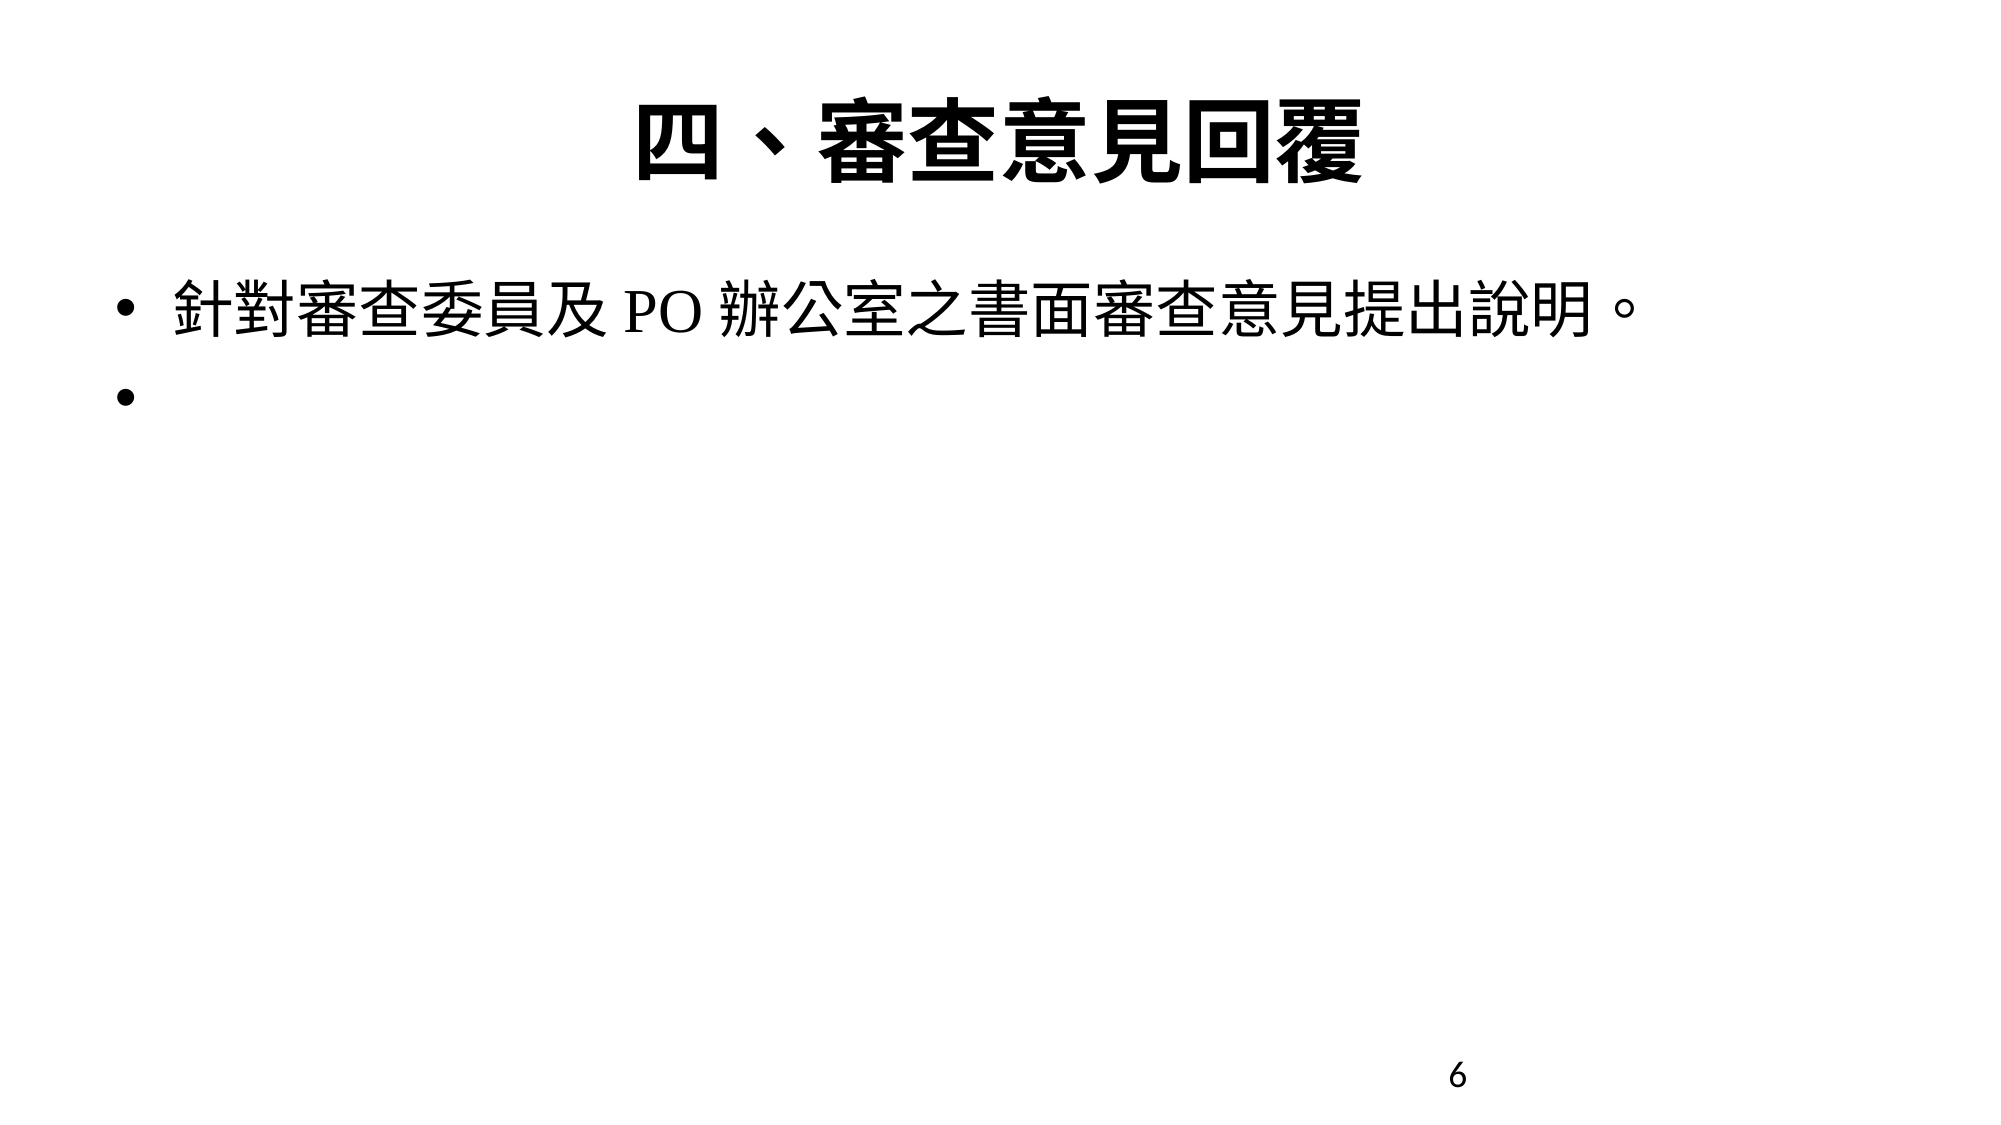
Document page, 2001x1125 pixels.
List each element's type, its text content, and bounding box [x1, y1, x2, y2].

list 針對審查委員及PO辦公室之書面審查意見提出說明。 [99, 262, 1900, 1005]
text_box 6 [1433, 1042, 1900, 1103]
title 四、審查意見回覆 [99, 45, 1900, 233]
